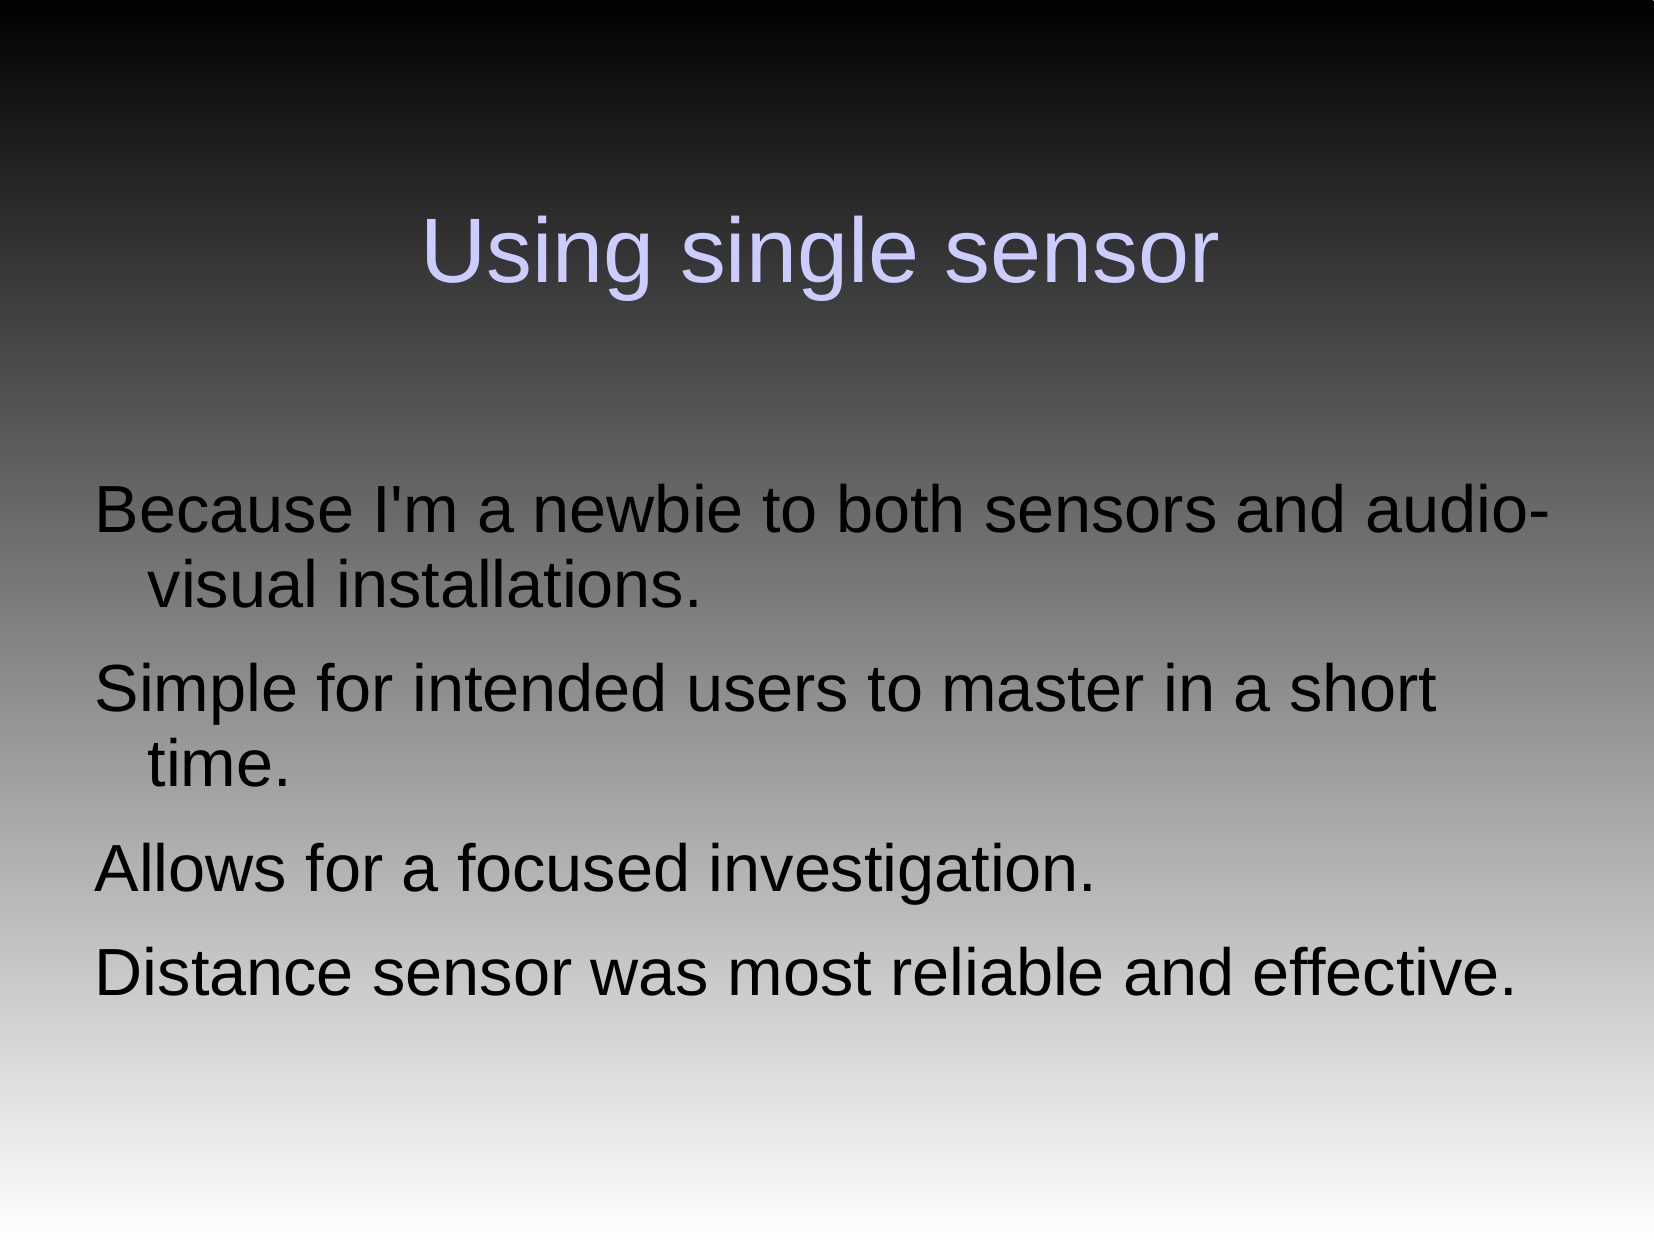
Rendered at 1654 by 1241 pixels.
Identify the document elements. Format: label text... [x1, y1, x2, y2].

title Using single sensor [76, 147, 1565, 355]
list Because I'm a newbie to both sensors and audio-visual installations. Simple for intended users to master in a short time. Allows for a focused investigation. Distance sensor was most reliable and effective. [76, 472, 1565, 1123]
